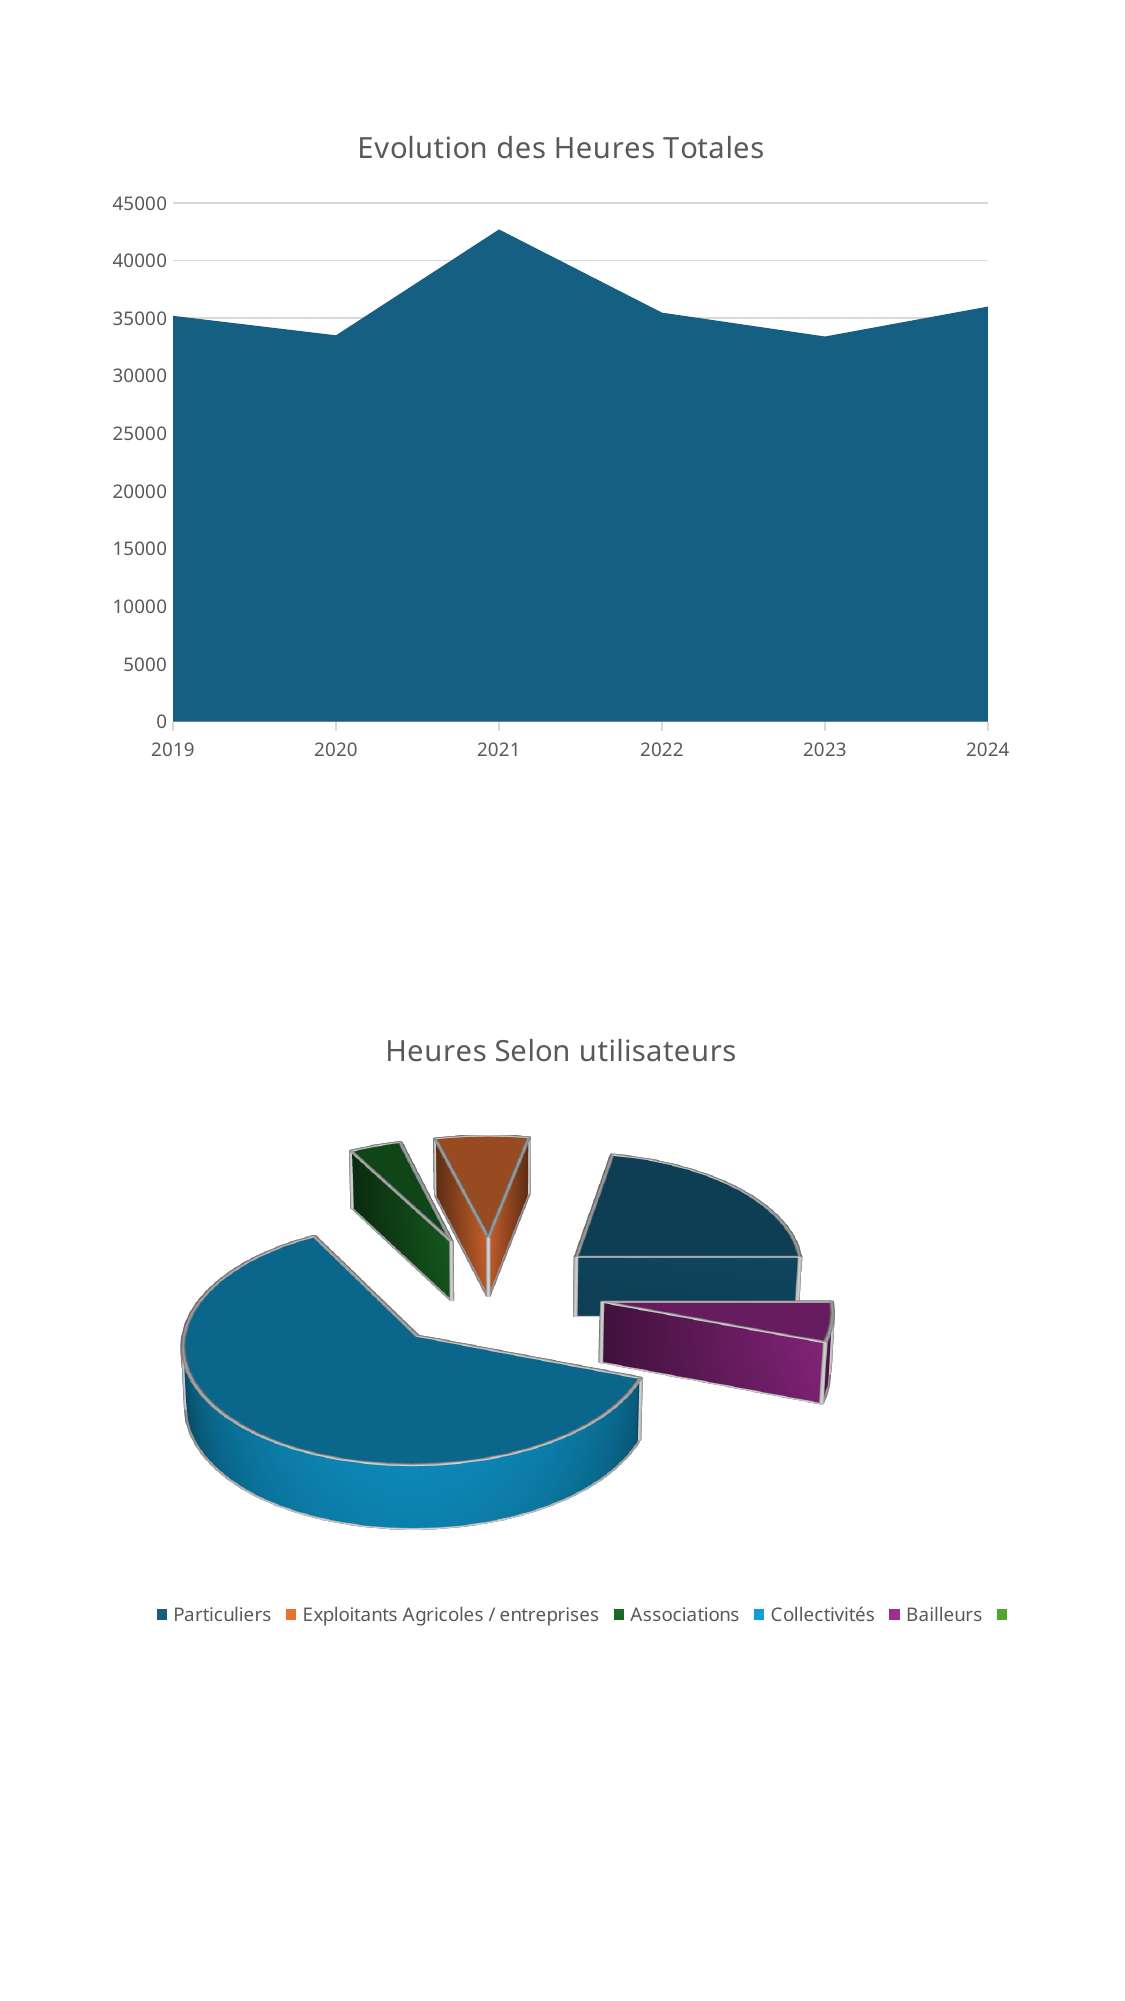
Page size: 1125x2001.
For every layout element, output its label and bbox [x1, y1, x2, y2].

chart [93, 96, 1029, 777]
chart [93, 999, 1029, 1681]
